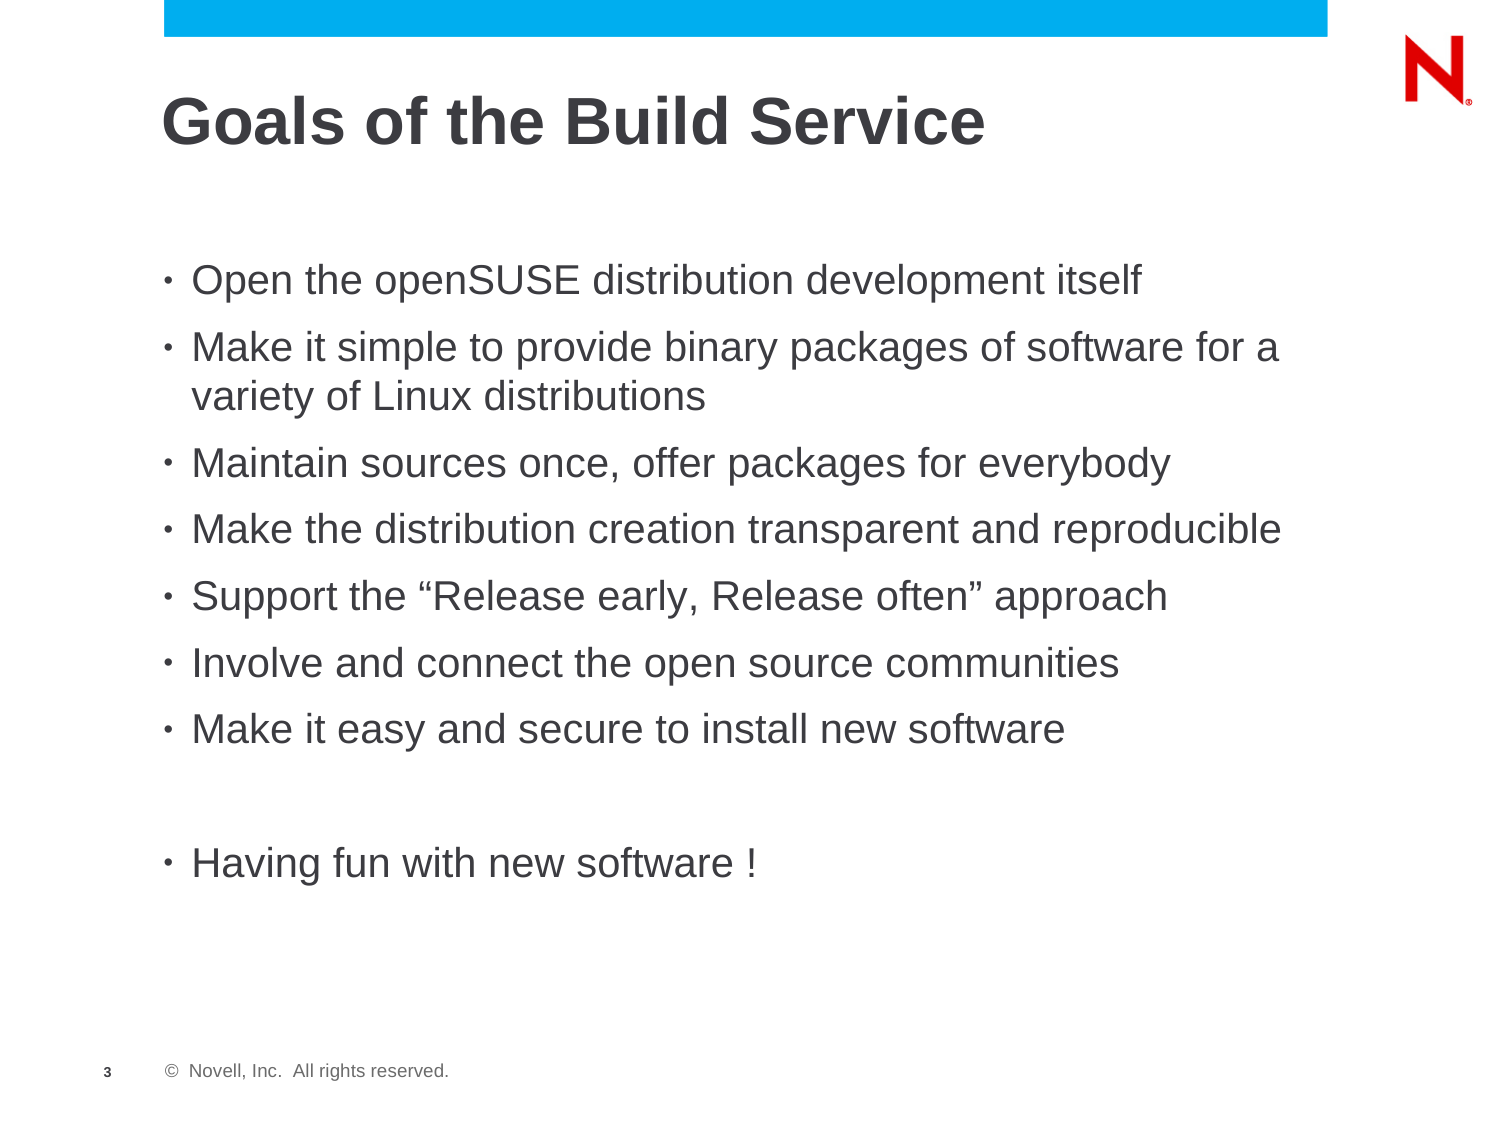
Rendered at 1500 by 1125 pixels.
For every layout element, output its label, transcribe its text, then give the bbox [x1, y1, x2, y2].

list Open the openSUSE distribution development itself Make it simple to provide binary packages of software for a variety of Linux distributions Maintain sources once, offer packages for everybody Make the distribution creation transparent and reproducible Support the “Release early, Release often” approach Involve and connect the open source communities Make it easy and secure to install new software Having fun with new software ! [163, 254, 1404, 986]
title Goals of the Build Service [161, 41, 1383, 205]
picture [1403, 32, 1473, 107]
